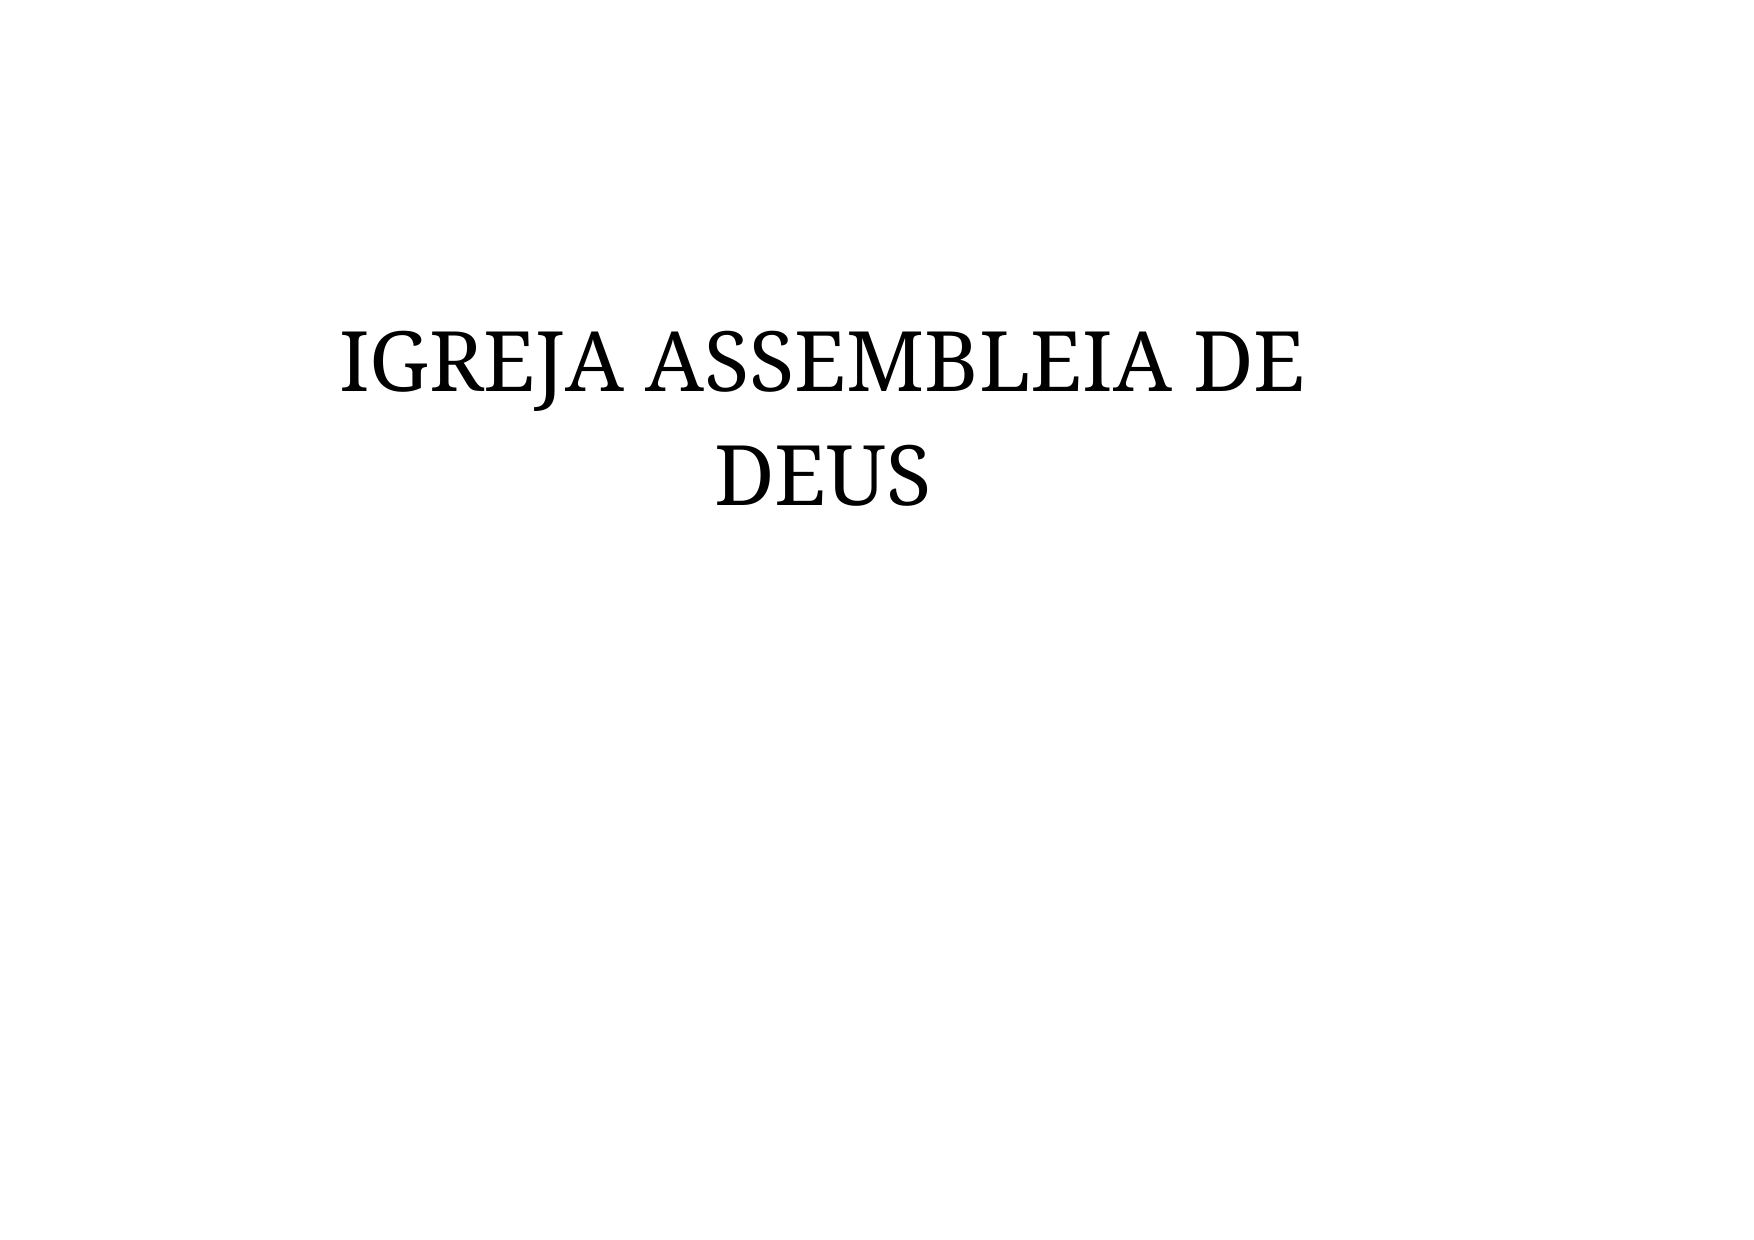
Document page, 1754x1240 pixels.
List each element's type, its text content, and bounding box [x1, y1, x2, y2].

text_box IGREJA ASSEMBLEIA DE DEUS [324, 295, 1477, 798]
